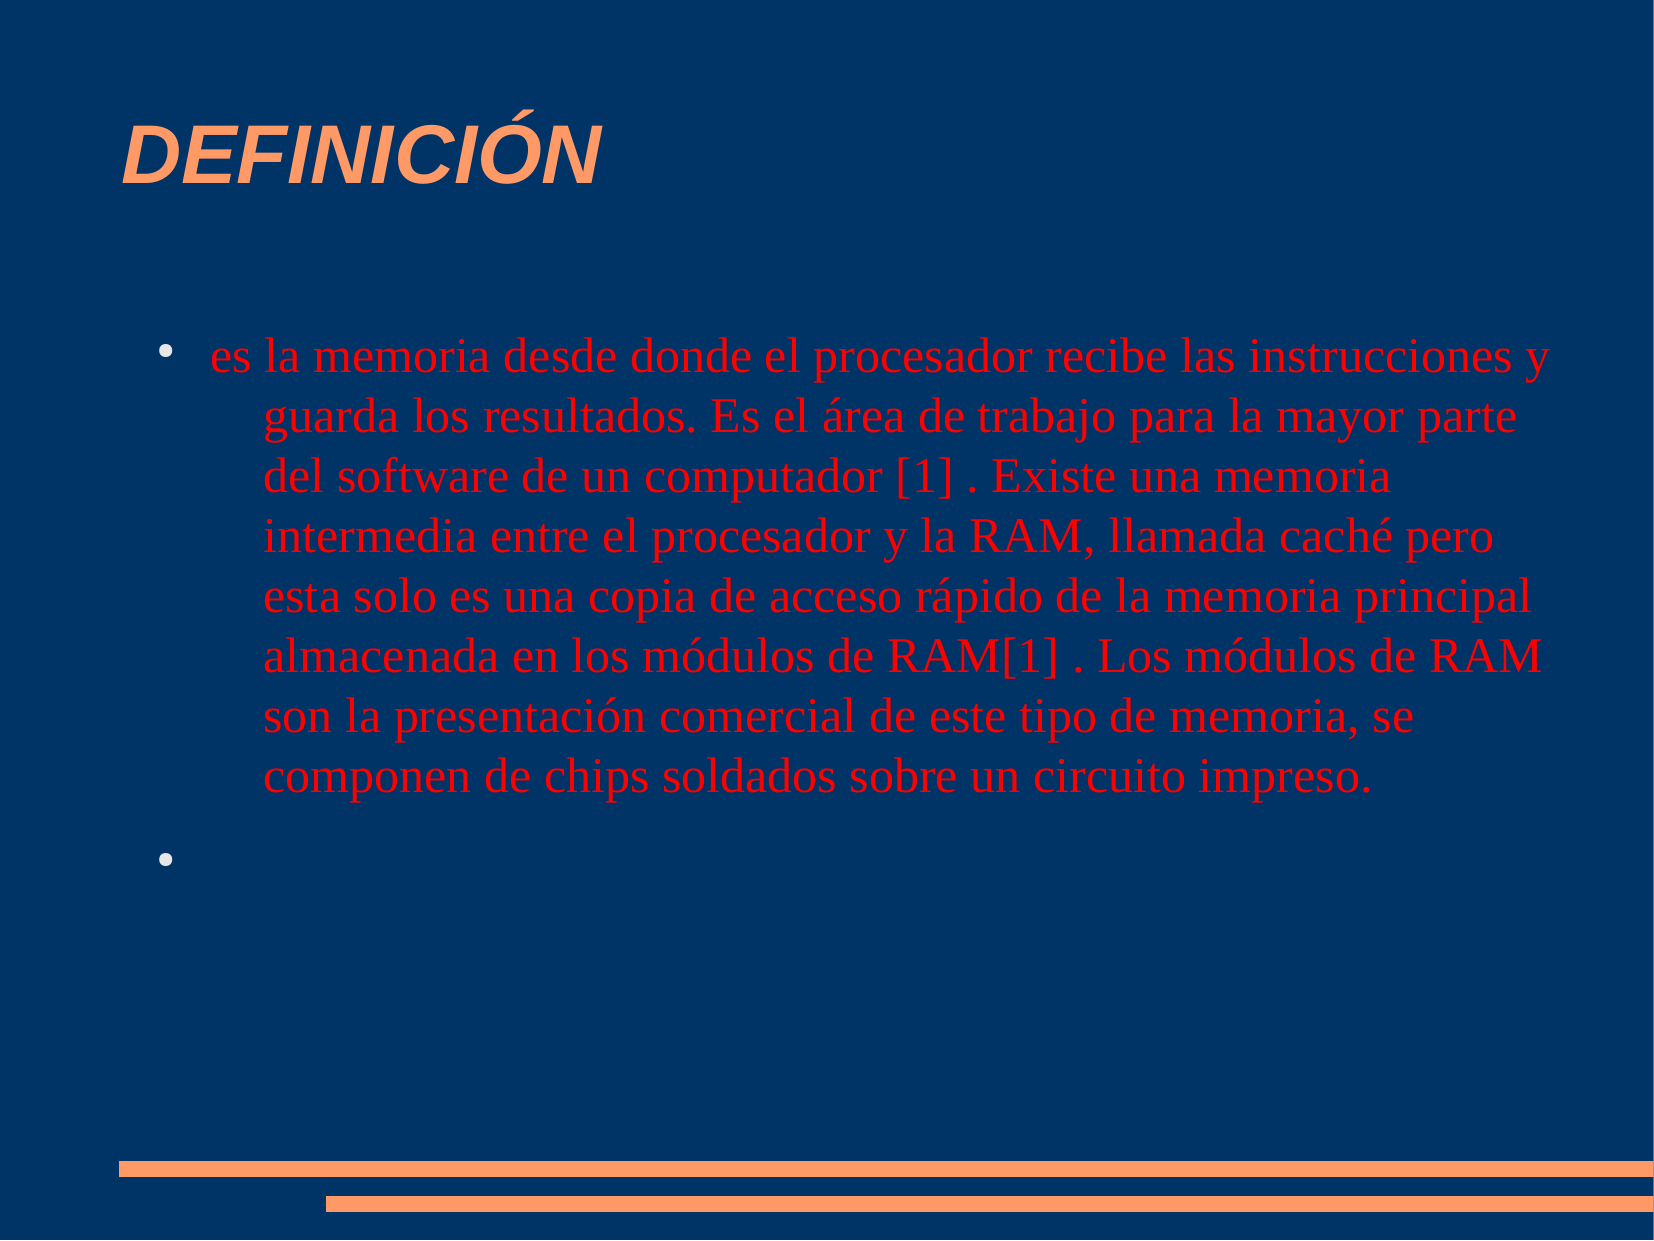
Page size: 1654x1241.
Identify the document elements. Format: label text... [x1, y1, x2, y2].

list es la memoria desde donde el procesador recibe las instrucciones y guarda los resultados. Es el área de trabajo para la mayor parte del software de un computador [1] . Existe una memoria intermedia entre el procesador y la RAM, llamada caché pero esta solo es una copia de acceso rápido de la memoria principal almacenada en los módulos de RAM[1] . Los módulos de RAM son la presentación comercial de este tipo de memoria, se componen de chips soldados sobre un circuito impreso. [121, 322, 1561, 1132]
title DEFINICIÓN [121, 46, 1534, 254]
